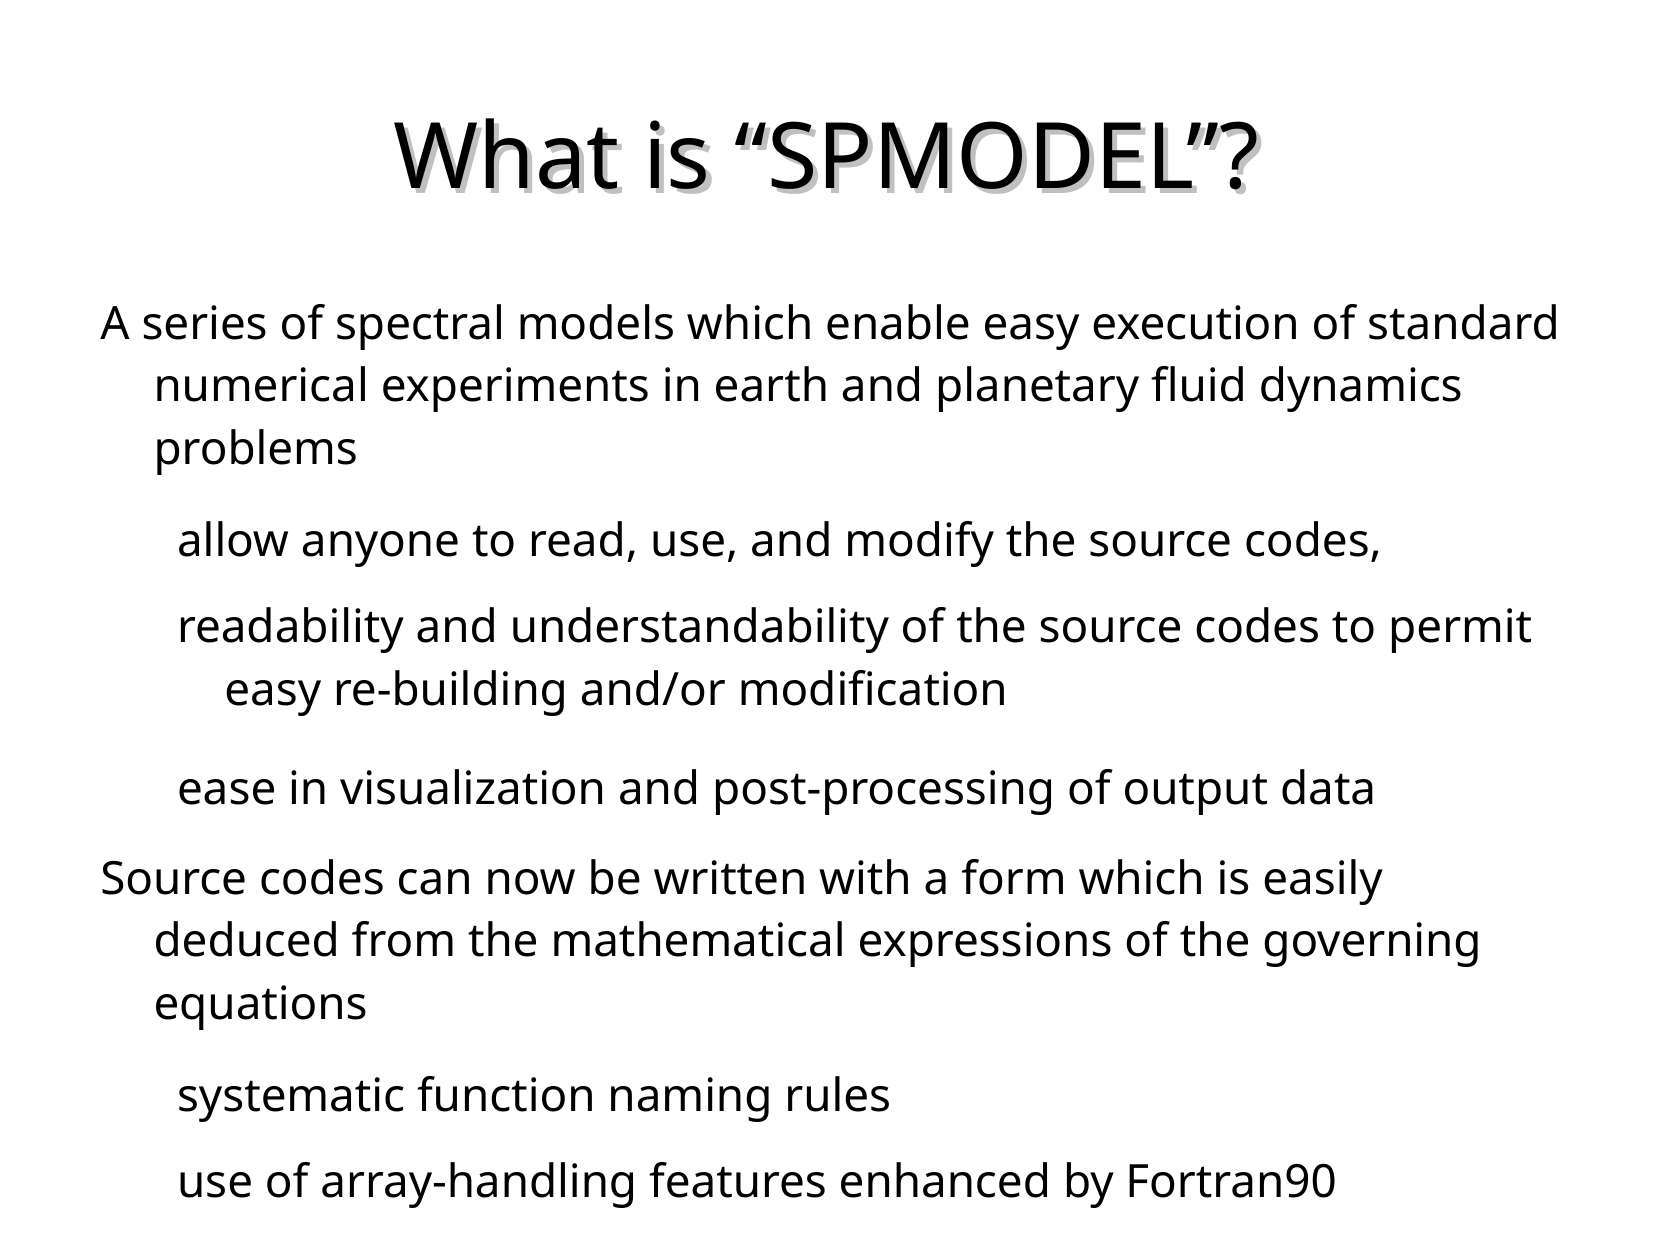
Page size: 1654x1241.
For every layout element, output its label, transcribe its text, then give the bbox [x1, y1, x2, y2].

title What is “SPMODEL”? [82, 56, 1571, 250]
list A series of spectral models which enable easy execution of standard numerical experiments in earth and planetary fluid dynamics problems allow anyone to read, use, and modify the source codes, readability and understandability of the source codes to permit easy re-building and/or modification ease in visualization and post-processing of output data Source codes can now be written with a form which is easily deduced from the mathematical expressions of the governing equations systematic function naming rules use of array-handling features enhanced by Fortran90 [82, 290, 1571, 1166]
